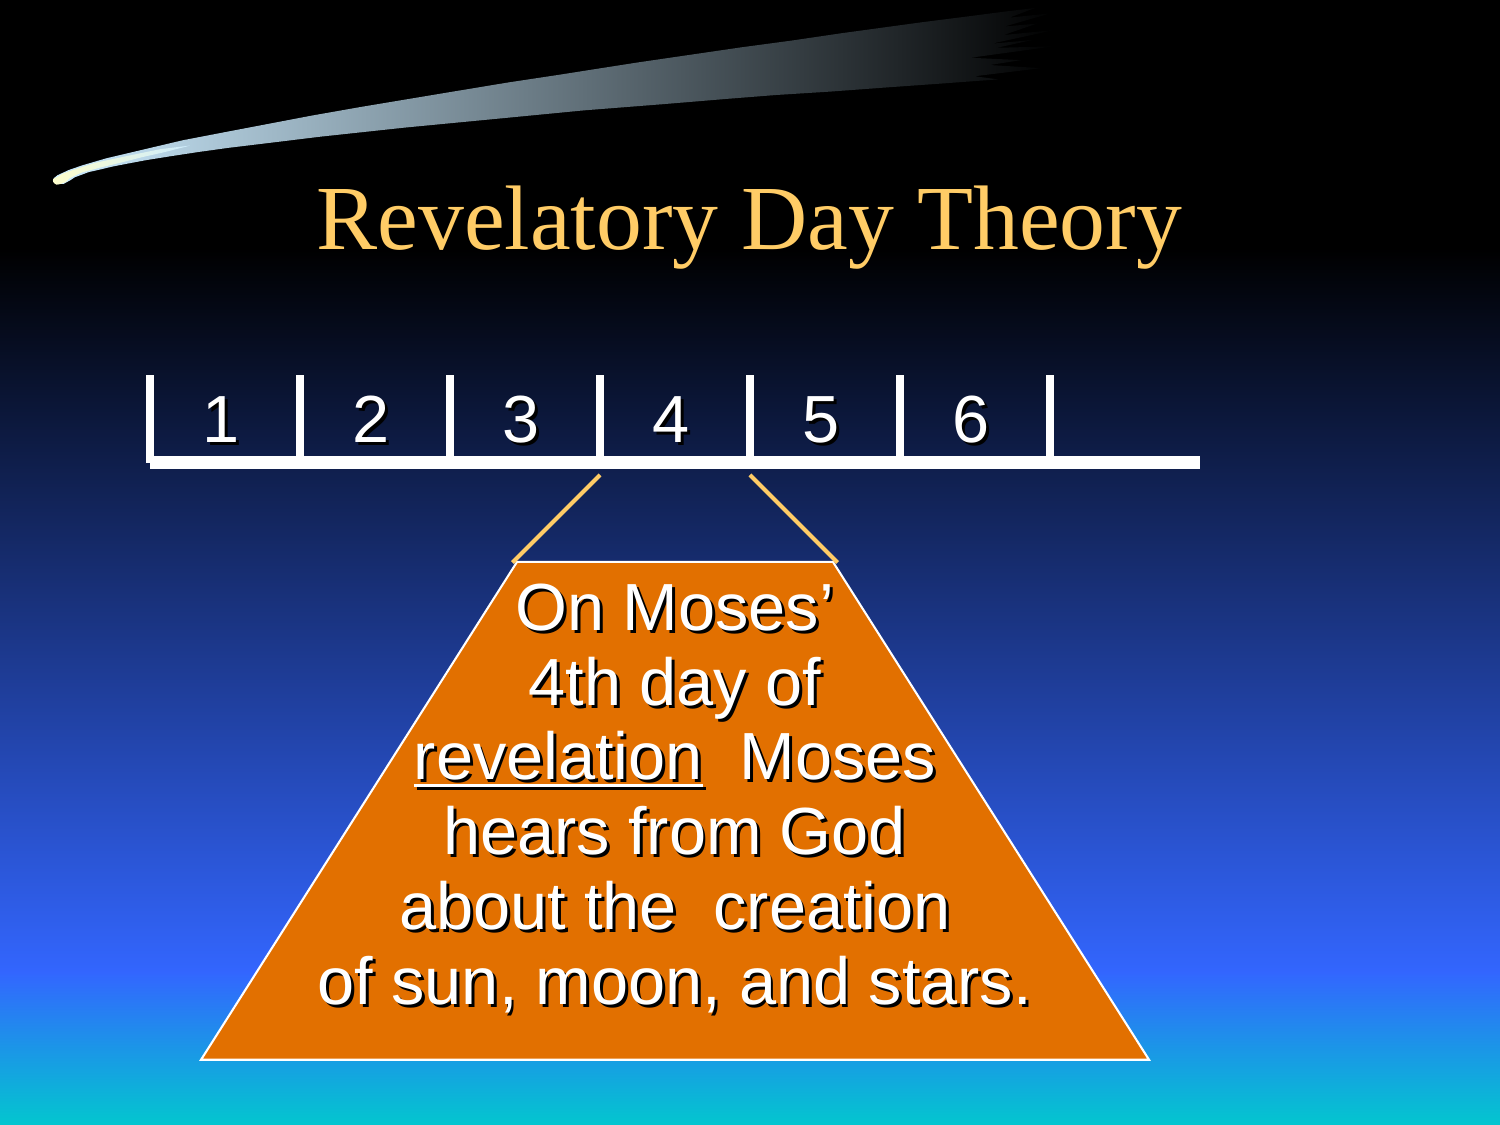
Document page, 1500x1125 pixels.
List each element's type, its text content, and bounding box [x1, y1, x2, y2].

text_box 5 [787, 374, 863, 465]
title Revelatory Day Theory [112, 124, 1388, 313]
text_box 1 [187, 374, 263, 465]
text_box 6 [937, 374, 1013, 465]
text_box 3 [487, 374, 563, 465]
text_box 4 [637, 374, 713, 465]
text_box [201, 963, 1150, 1060]
text_box 2 [337, 374, 413, 465]
text_box On Moses’ 4th day of revelation Moses hears from God about the creation of sun, moon, and stars. [262, 562, 1088, 1026]
